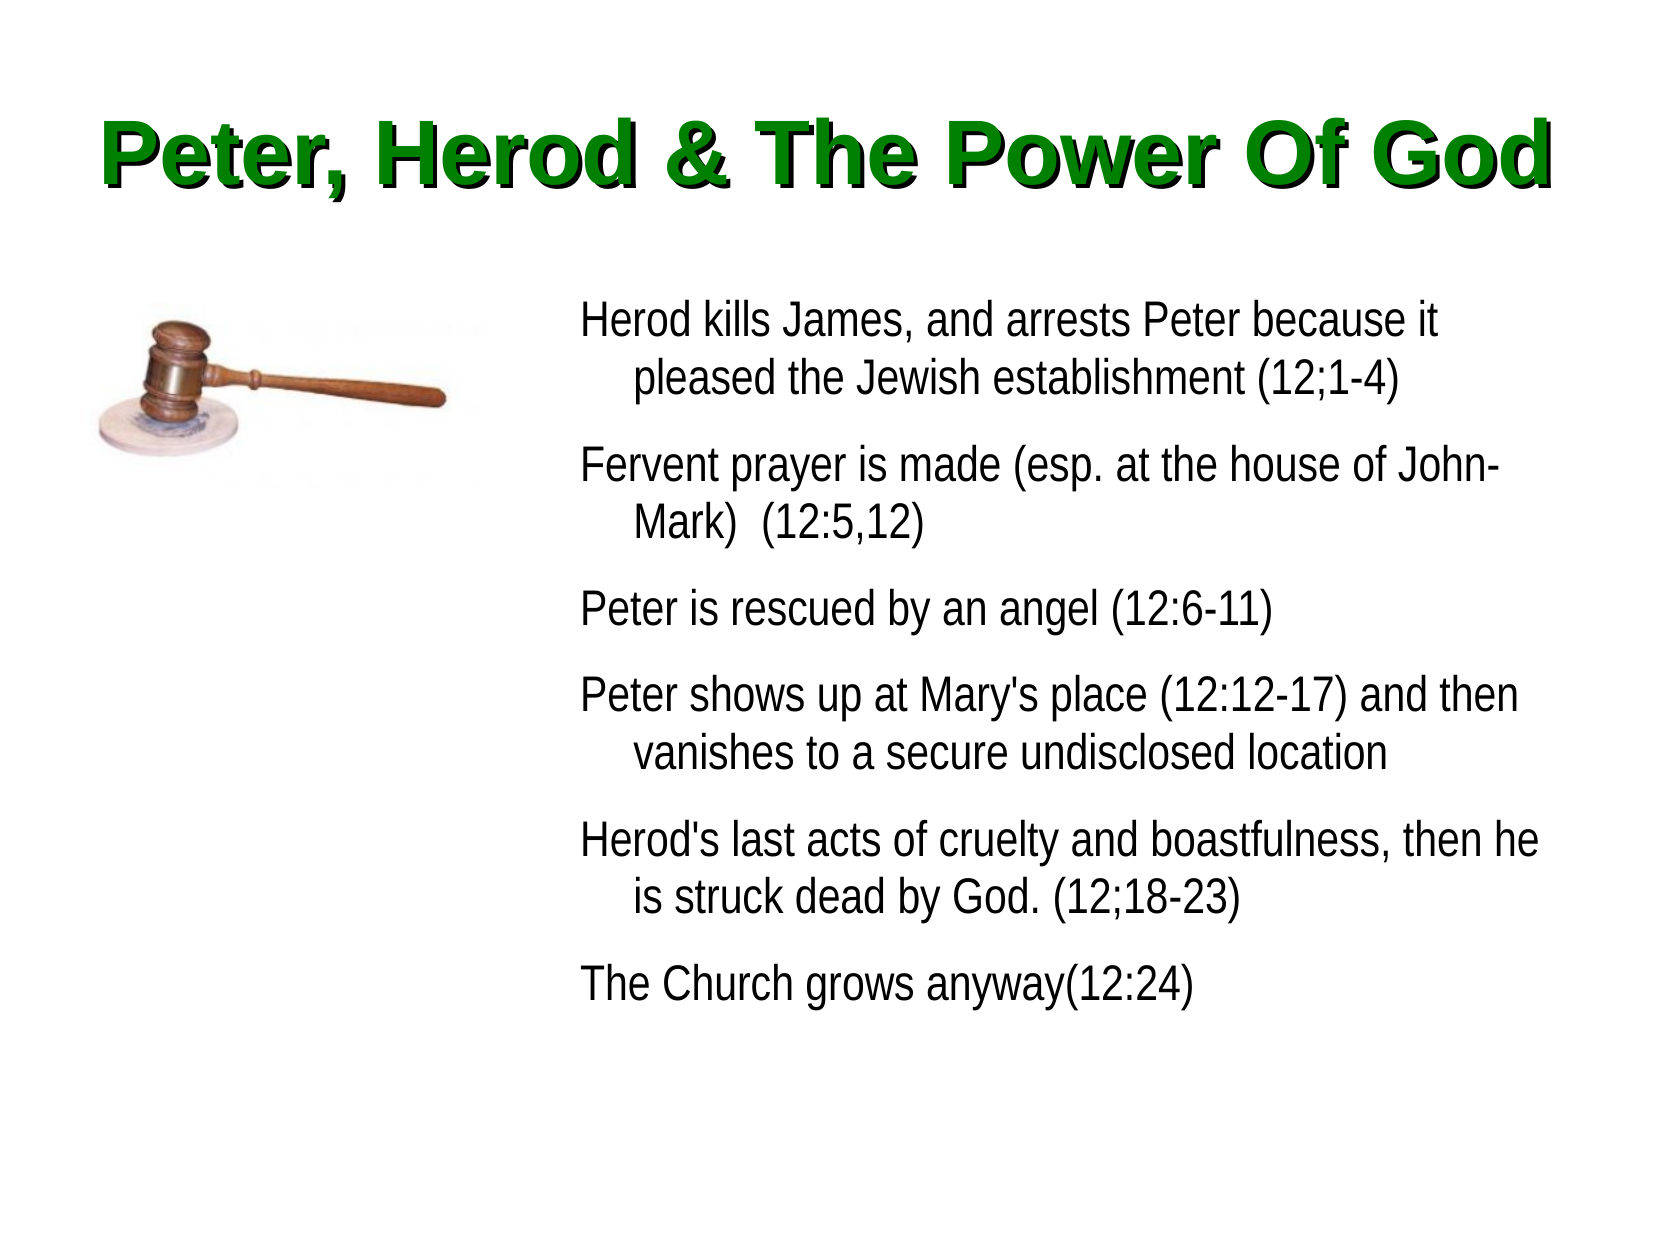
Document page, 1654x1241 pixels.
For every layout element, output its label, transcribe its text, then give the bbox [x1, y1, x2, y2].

picture [79, 303, 488, 488]
title Peter, Herod & The Power Of God [82, 56, 1571, 250]
list Herod kills James, and arrests Peter because it pleased the Jewish establishment (12;1-4) Fervent prayer is made (esp. at the house of John-Mark) (12:5,12) Peter is rescued by an angel (12:6-11) Peter shows up at Mary's place (12:12-17) and then vanishes to a secure undisclosed location Herod's last acts of cruelty and boastfulness, then he is struck dead by God. (12;18-23) The Church grows anyway(12:24) [562, 290, 1572, 1094]
